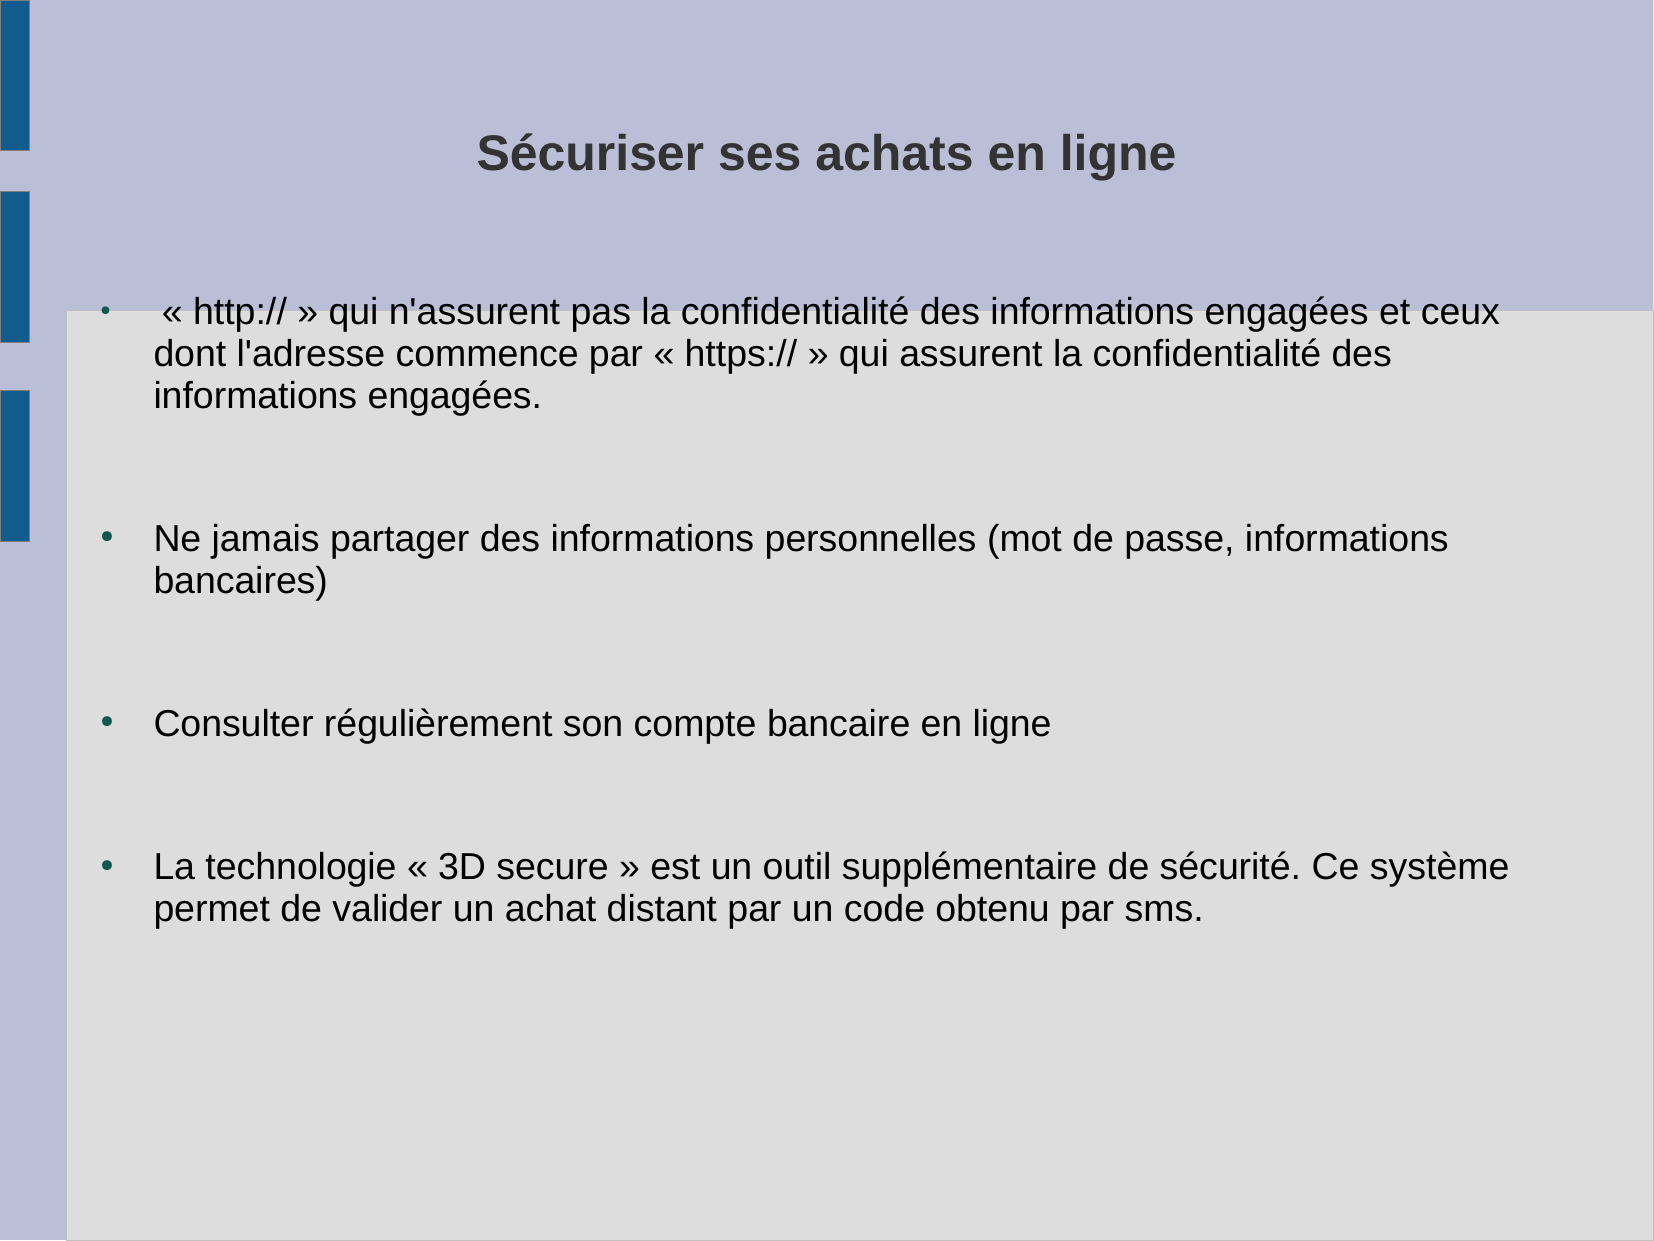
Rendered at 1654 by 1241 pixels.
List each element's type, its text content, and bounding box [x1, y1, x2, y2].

title Sécuriser ses achats en ligne [82, 49, 1571, 257]
list « http:// » qui n'assurent pas la confidentialité des informations engagées et ceux dont l'adresse commence par « https:// » qui assurent la confidentialité des informations engagées. Ne jamais partager des informations personnelles (mot de passe, informations bancaires) Consulter régulièrement son compte bancaire en ligne La technologie « 3D secure » est un outil supplémentaire de sécurité. Ce système permet de valider un achat distant par un code obtenu par sms. [82, 290, 1571, 1109]
